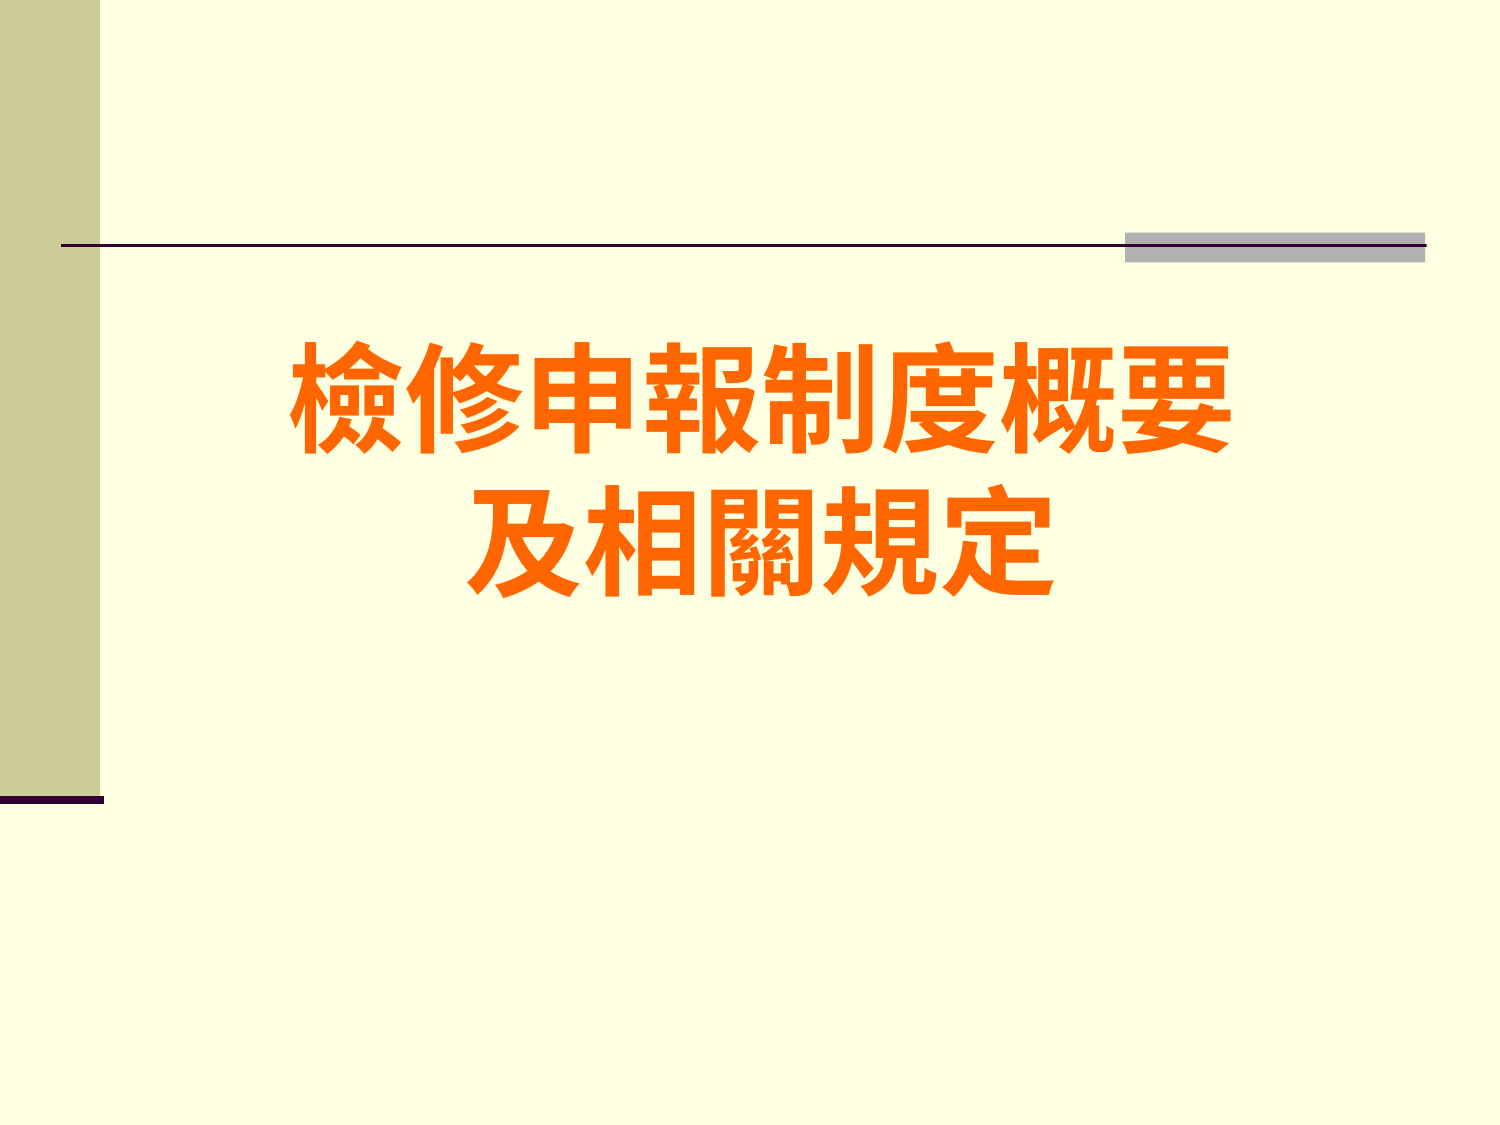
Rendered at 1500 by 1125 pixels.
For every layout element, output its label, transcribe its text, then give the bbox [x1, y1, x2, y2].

title 檢修申報制度概要 及相關規定 [123, 337, 1399, 597]
